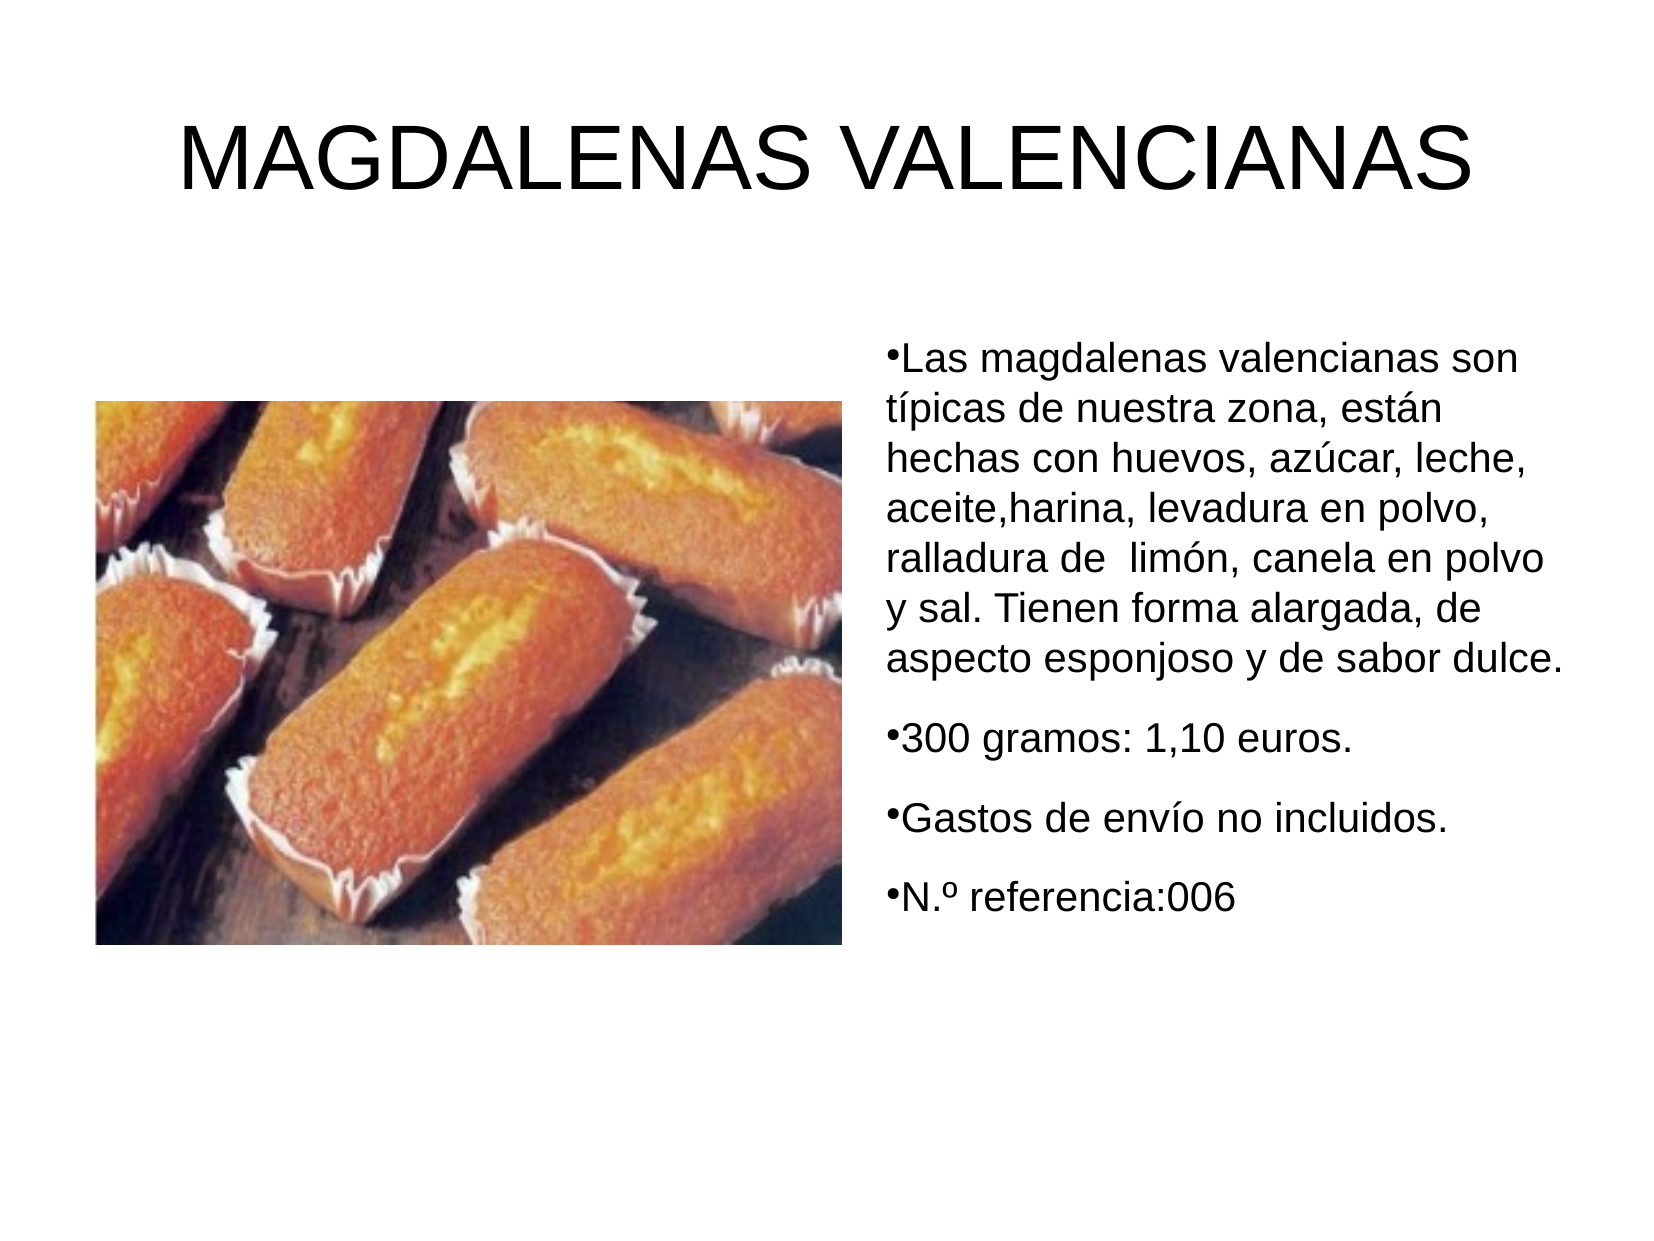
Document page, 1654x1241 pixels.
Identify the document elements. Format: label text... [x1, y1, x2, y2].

list Las magdalenas valencianas son típicas de nuestra zona, están hechas con huevos, azúcar, leche, aceite,harina, levadura en polvo, ralladura de limón, canela en polvo y sal. Tienen forma alargada, de aspecto esponjoso y de sabor dulce. 300 gramos: 1,10 euros. Gastos de envío no incluidos. N.º referencia:006 [885, 330, 1571, 1163]
title MAGDALENAS VALENCIANAS [82, 49, 1571, 257]
picture [94, 401, 842, 945]
